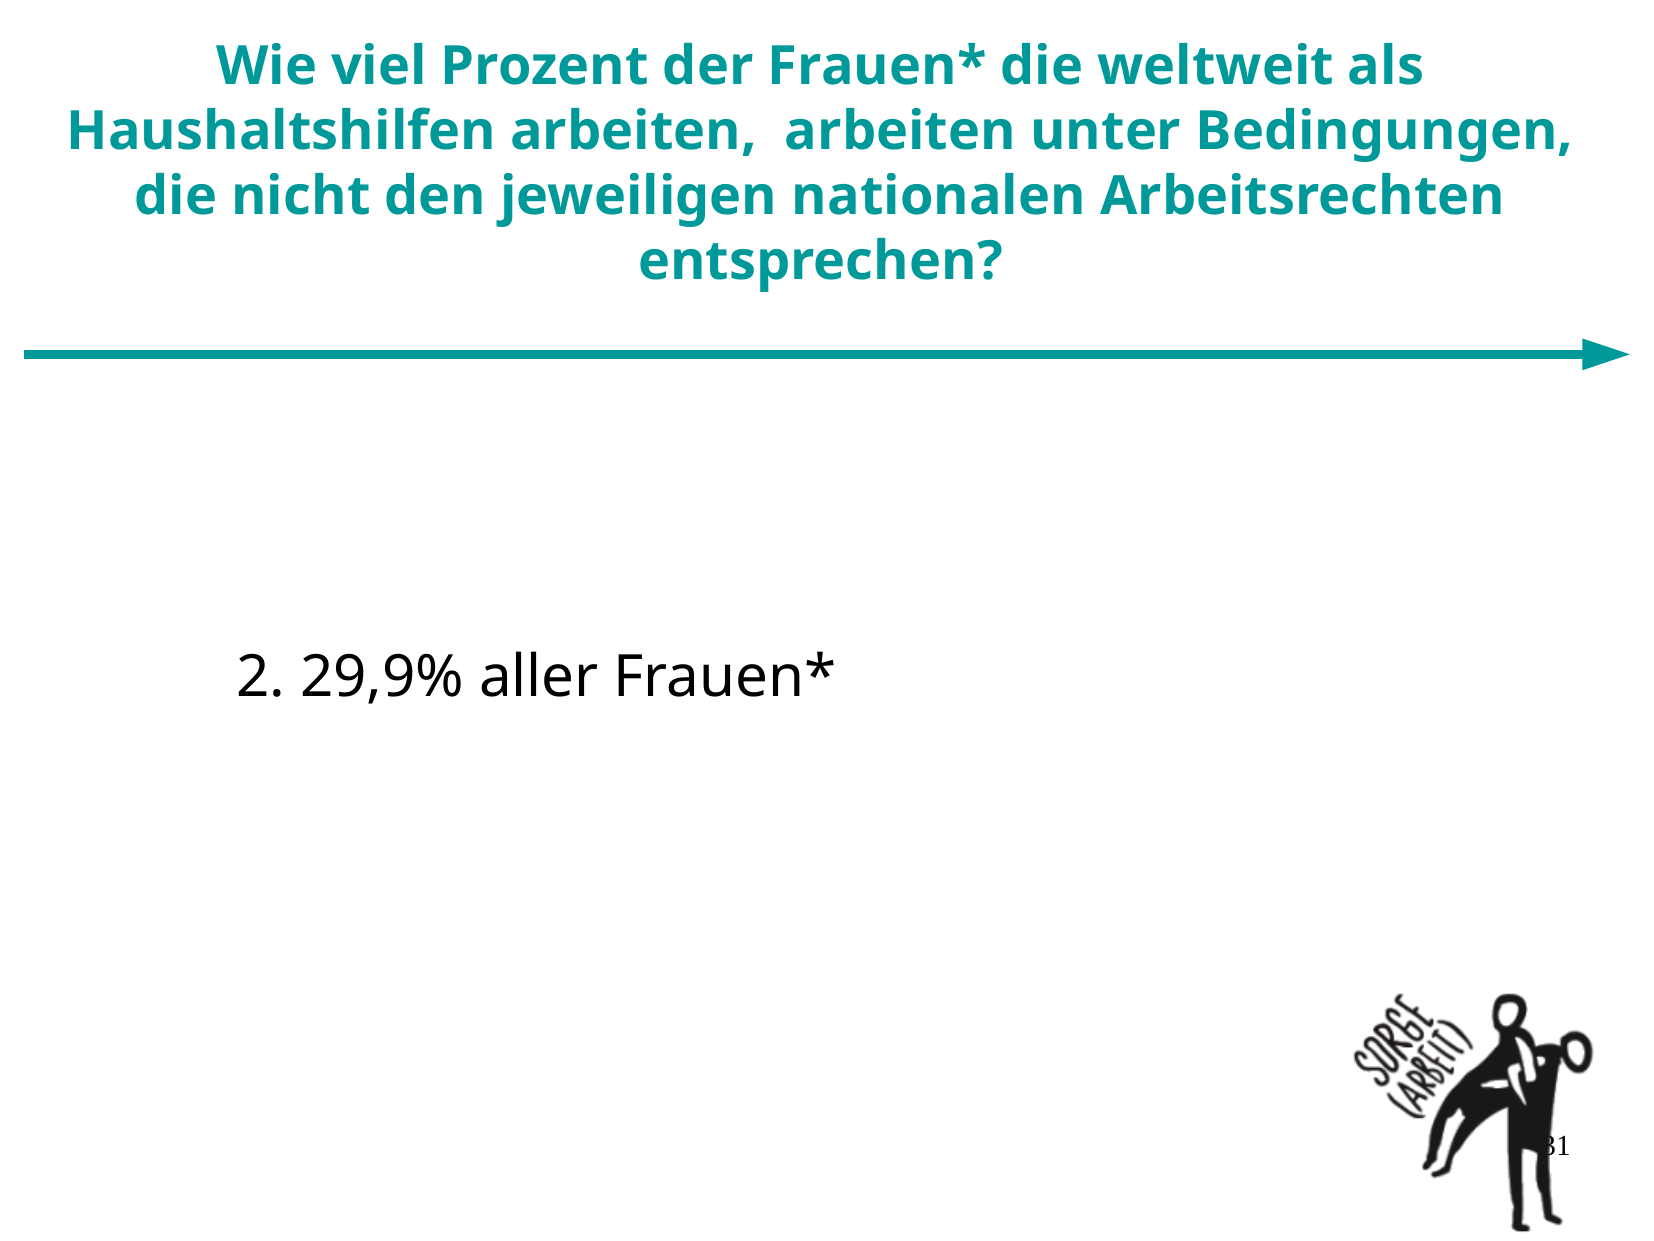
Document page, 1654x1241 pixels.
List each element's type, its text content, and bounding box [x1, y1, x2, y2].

picture [1281, 925, 1654, 1241]
title Wie viel Prozent der Frauen* die weltweit als Haushaltshilfen arbeiten, arbeiten unter Bedingungen, die nicht den jeweiligen nationalen Arbeitsrechten entsprechen? [35, 7, 1607, 308]
list 2. 29,9% aller Frauen* [236, 637, 1418, 898]
